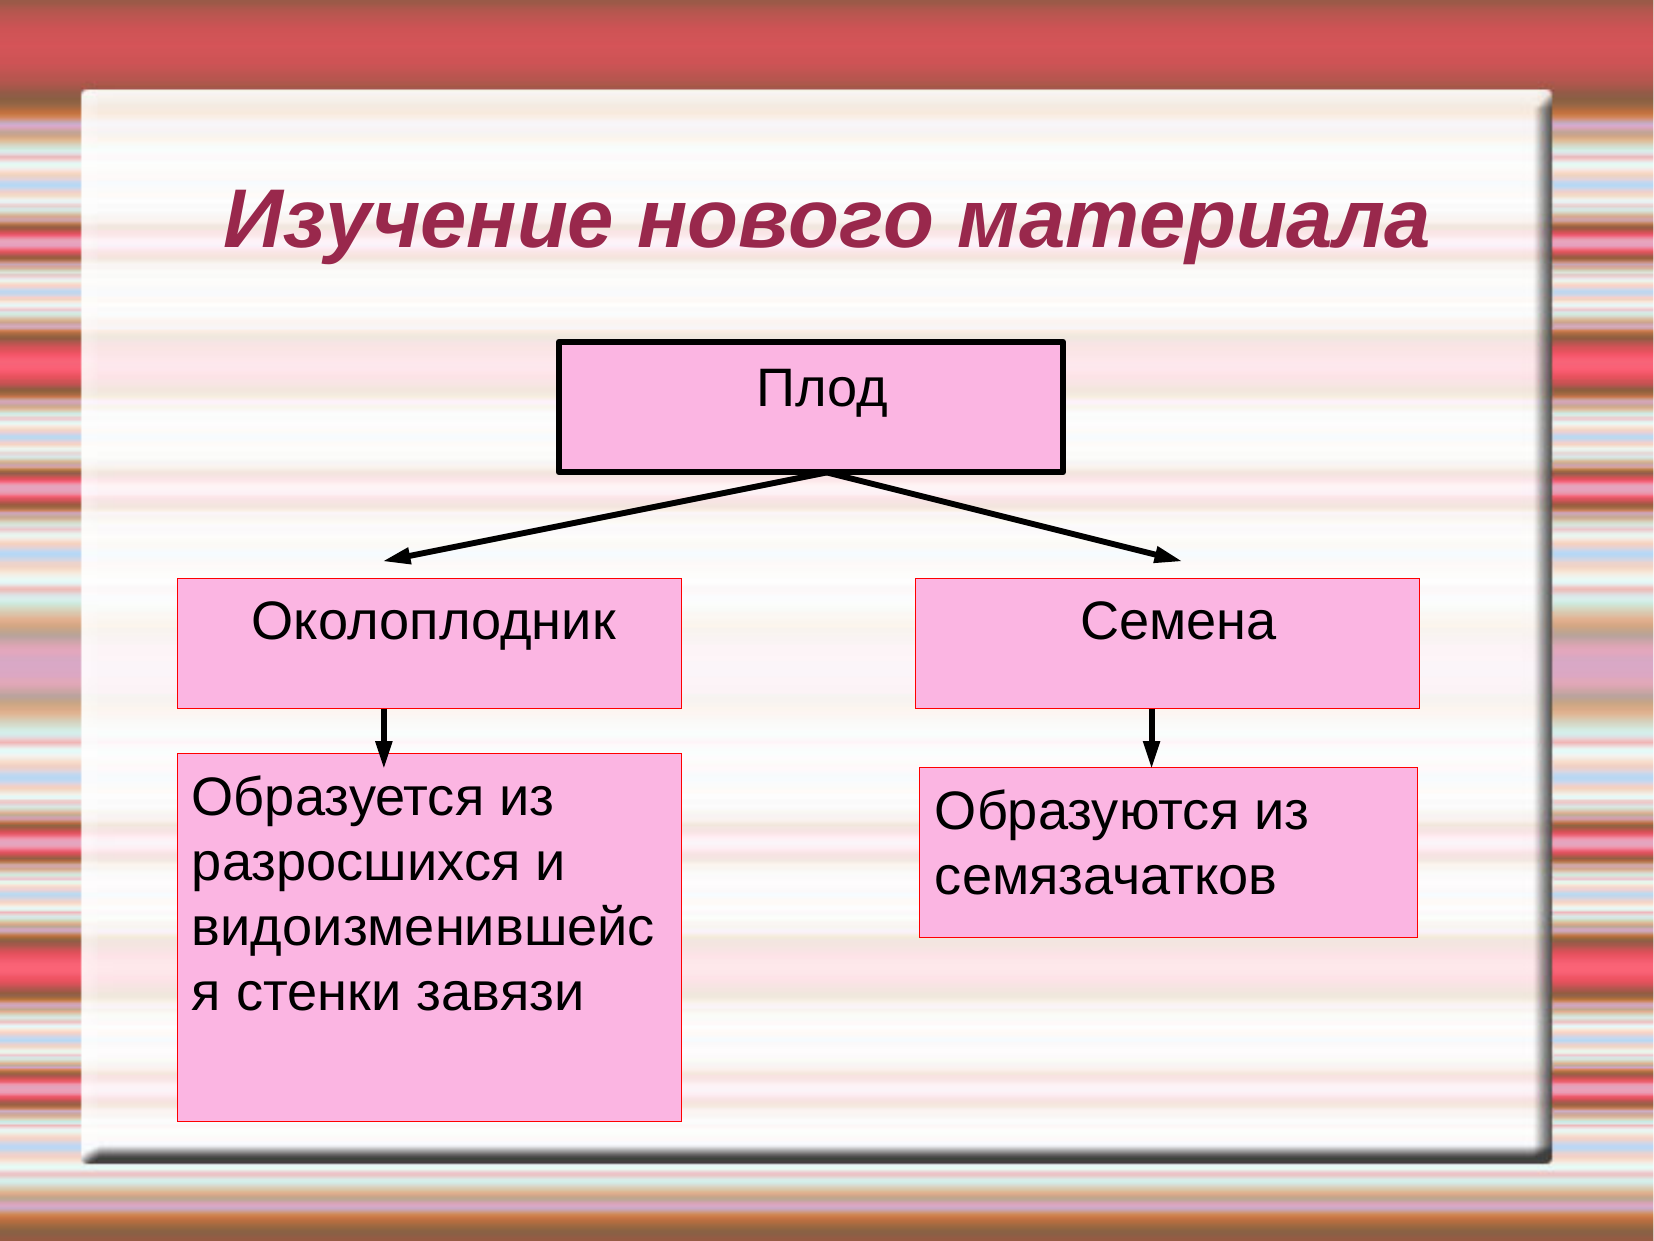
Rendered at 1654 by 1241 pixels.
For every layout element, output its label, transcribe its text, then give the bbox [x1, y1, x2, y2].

text_box Плод [559, 341, 1063, 473]
text_box Образуются из семязачатков [919, 767, 1418, 938]
title Изучение нового материала [121, 122, 1534, 315]
text_box Семена [915, 578, 1420, 709]
picture [0, 0, 1654, 1241]
text_box Образуется из разросшихся и видоизменившейся стенки завязи [177, 753, 682, 1122]
text_box Околоплодник [177, 578, 682, 709]
